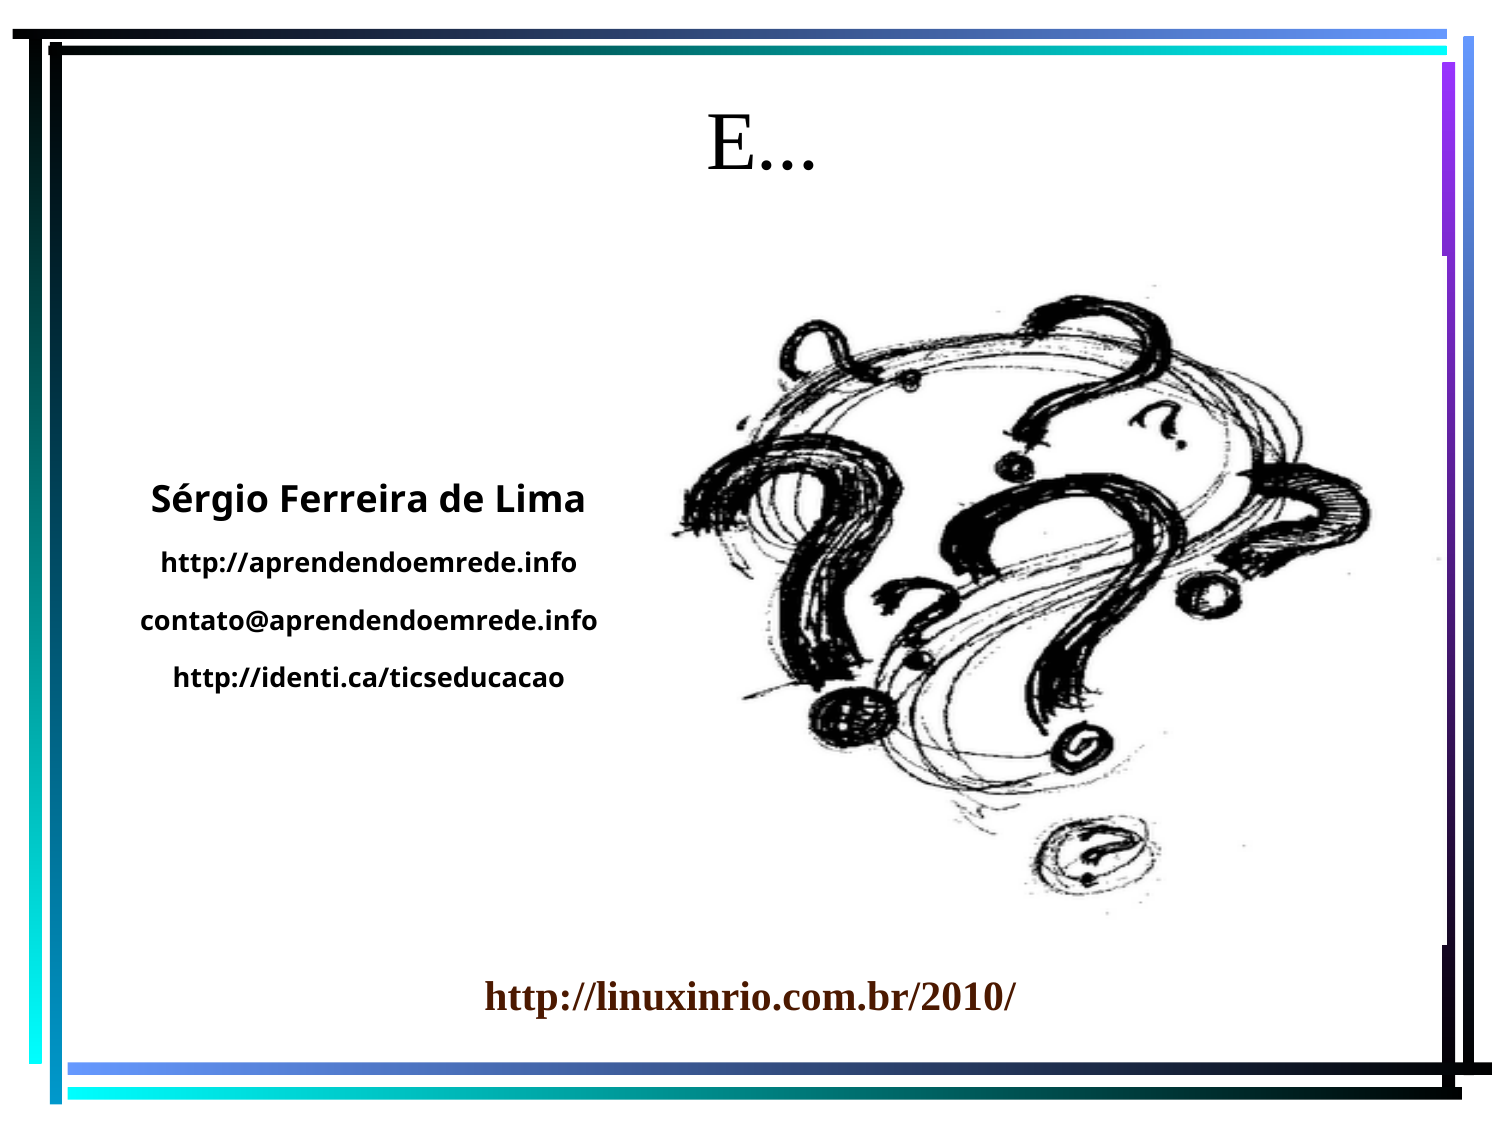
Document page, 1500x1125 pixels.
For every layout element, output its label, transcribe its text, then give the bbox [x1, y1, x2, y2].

text_box Sérgio Ferreira de Lima http://aprendendoemrede.info contato@aprendendoemrede.info http://identi.ca/ticseducacao [73, 465, 620, 680]
text_box http://linuxinrio.com.br/2010/ [419, 957, 1032, 1029]
picture [0, 0, 1500, 1125]
title E... [125, 87, 1401, 213]
